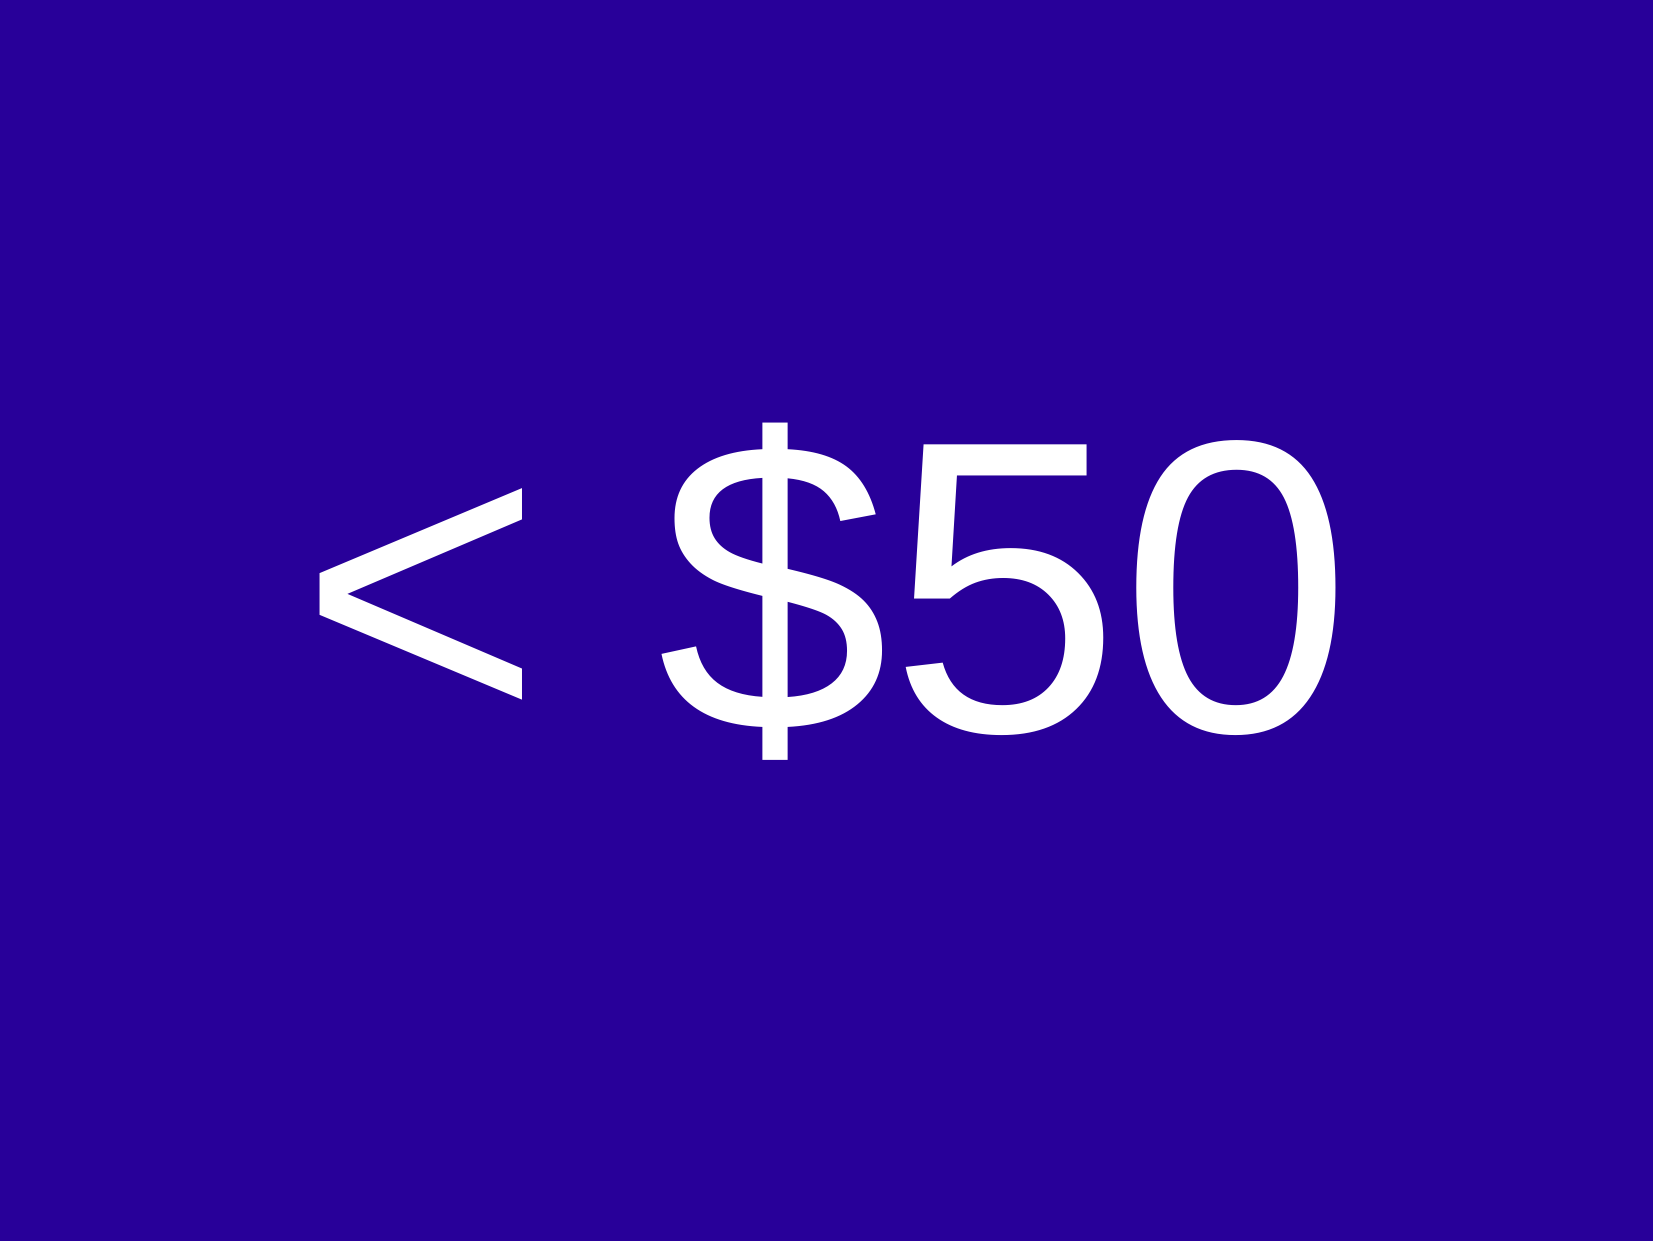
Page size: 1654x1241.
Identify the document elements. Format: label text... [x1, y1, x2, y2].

subtitle < $50 [82, 185, 1571, 990]
